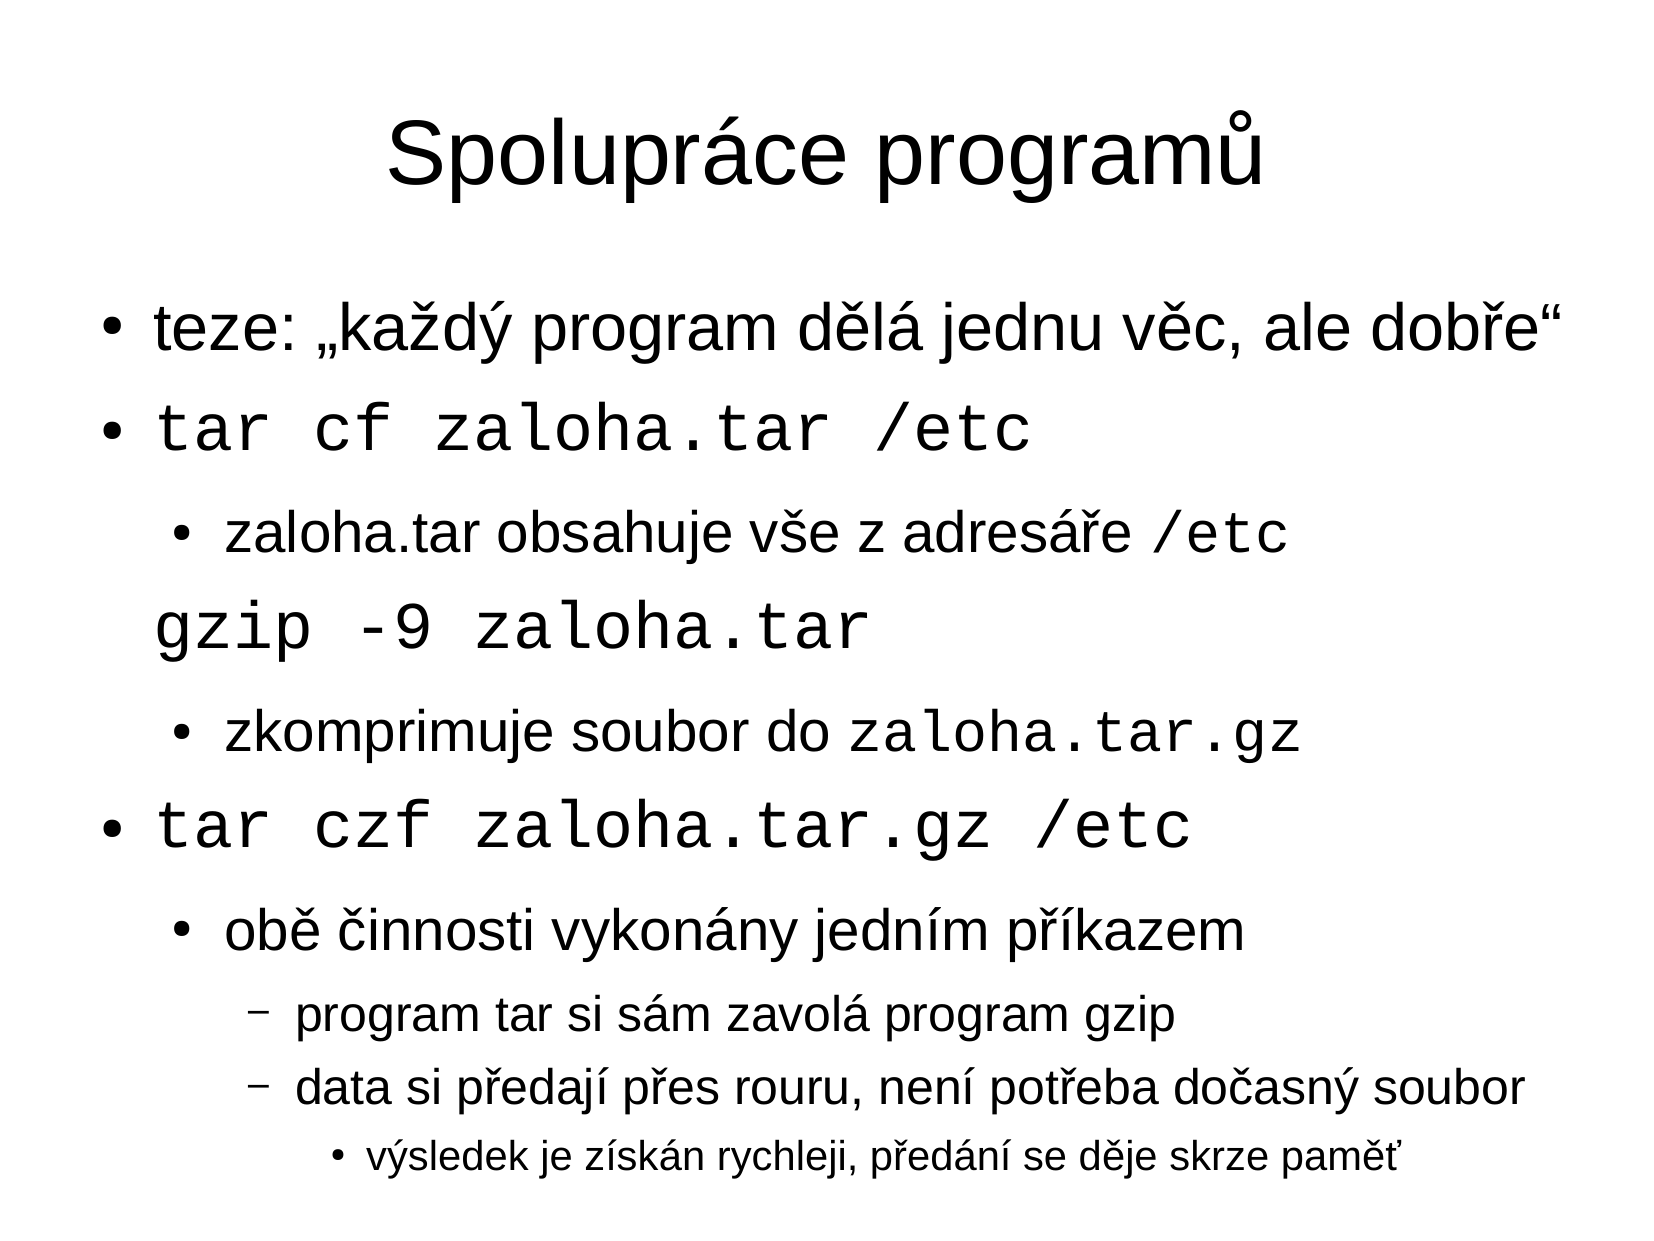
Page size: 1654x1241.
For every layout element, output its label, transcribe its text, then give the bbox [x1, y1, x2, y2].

list teze: „každý program dělá jednu věc, ale dobře“ tar cf zaloha.tar /etc zaloha.tar obsahuje vše z adresáře /etc gzip -9 zaloha.tar zkomprimuje soubor do zaloha.tar.gz tar czf zaloha.tar.gz /etc obě činnosti vykonány jedním příkazem program tar si sám zavolá program gzip data si předají přes rouru, není potřeba dočasný soubor výsledek je získán rychleji, předání se děje skrze paměť [82, 290, 1571, 1180]
title Spolupráce programů [82, 56, 1571, 250]
